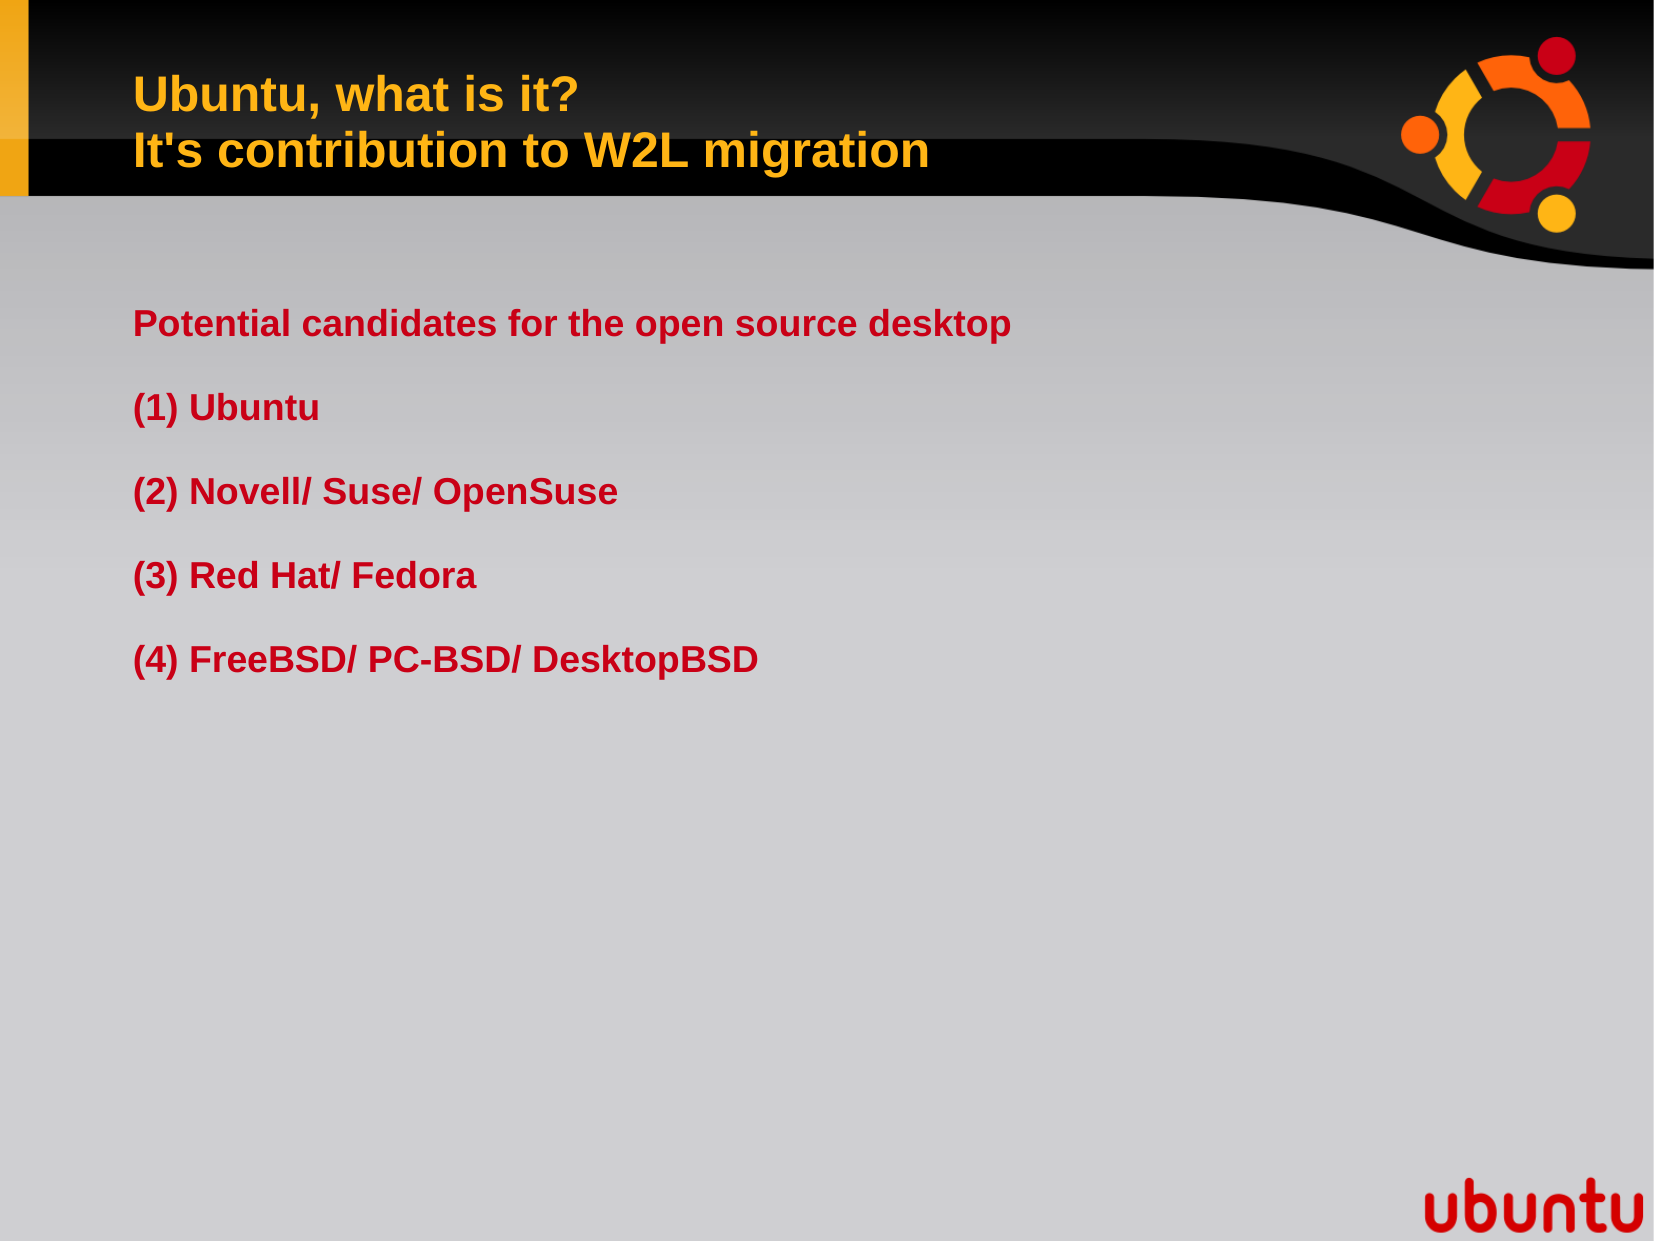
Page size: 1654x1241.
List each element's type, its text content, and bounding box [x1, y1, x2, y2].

picture [0, 0, 1654, 1241]
text_box Potential candidates for the open source desktop (1) Ubuntu (2) Novell/ Suse/ OpenSuse (3) Red Hat/ Fedora (4) FreeBSD/ PC-BSD/ DesktopBSD [118, 295, 1300, 688]
text_box Ubuntu, what is it? It's contribution to W2L migration [118, 59, 1093, 186]
